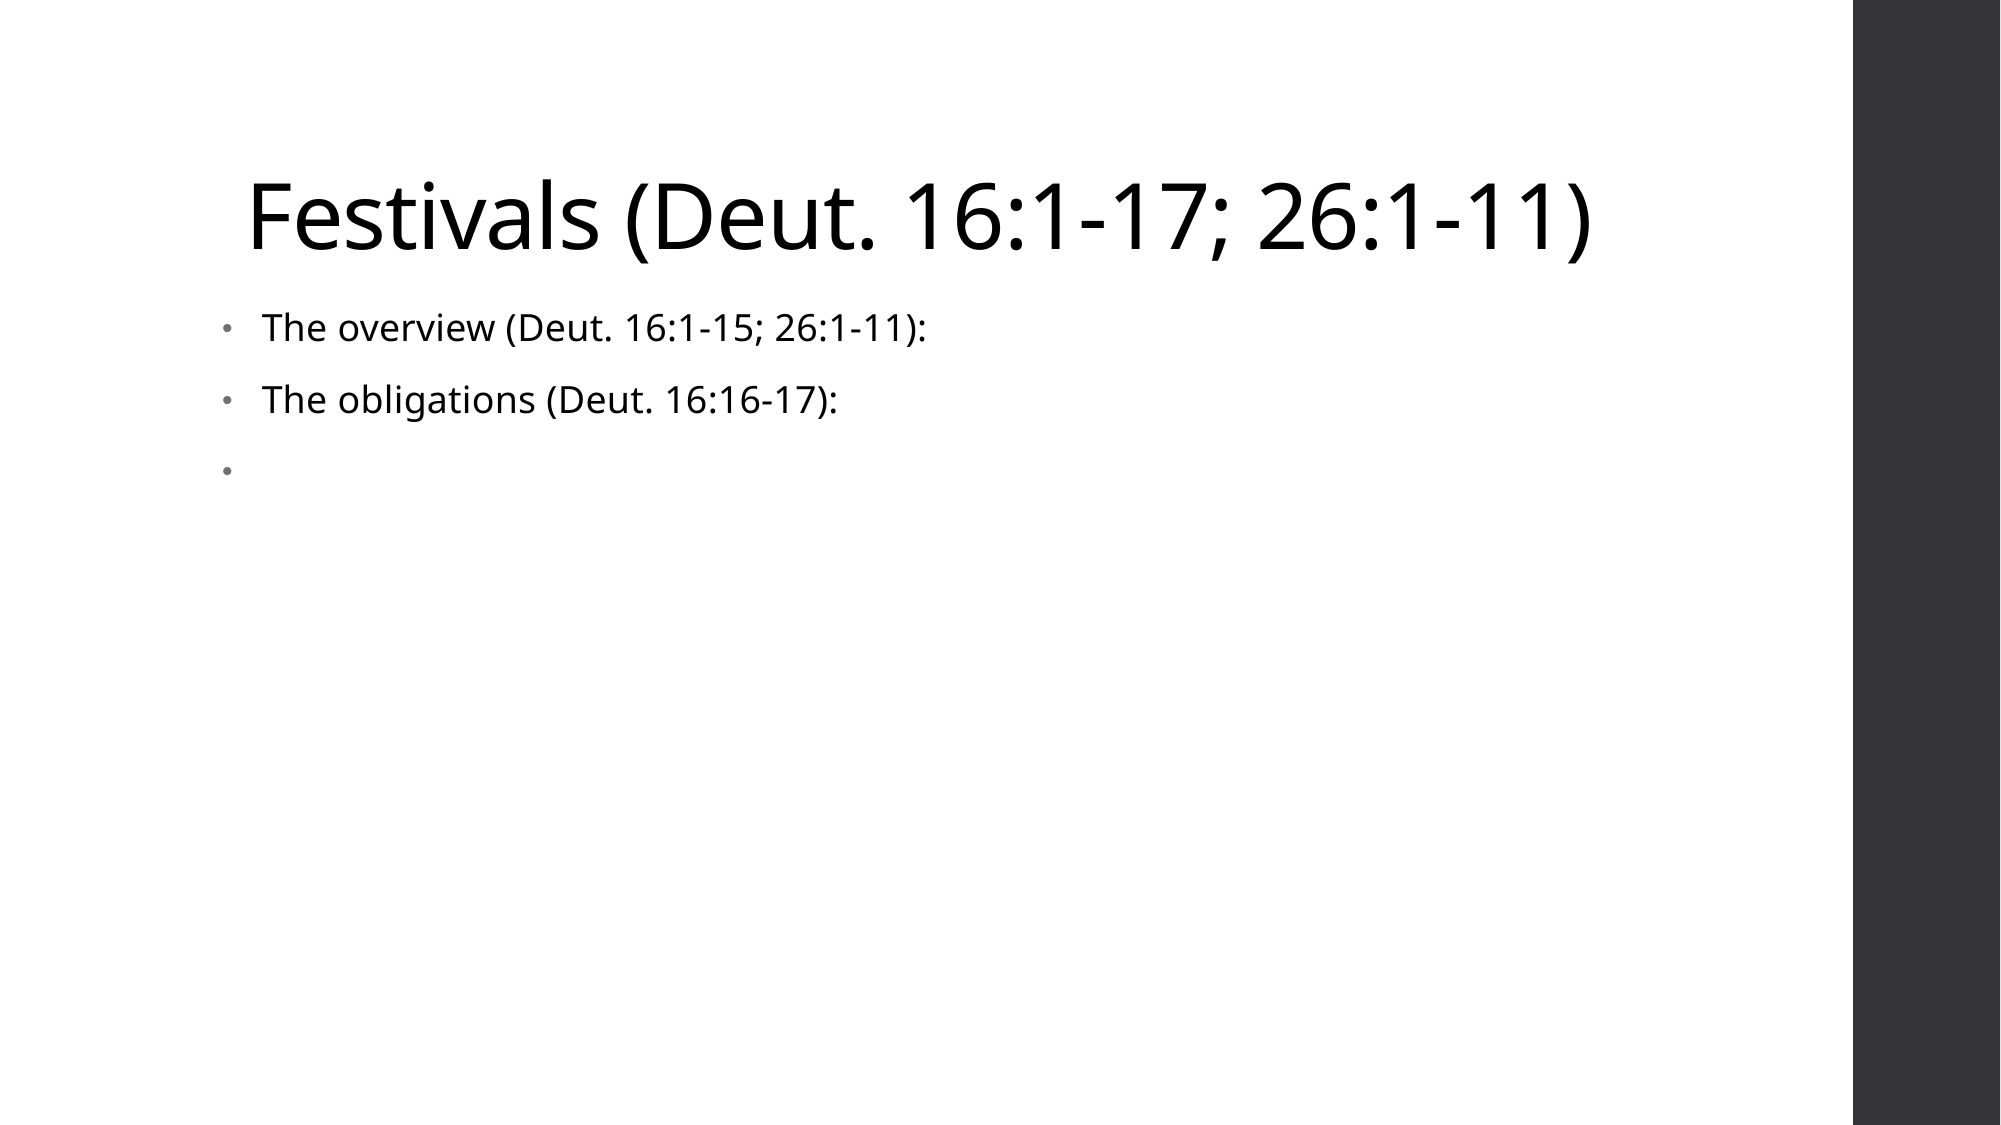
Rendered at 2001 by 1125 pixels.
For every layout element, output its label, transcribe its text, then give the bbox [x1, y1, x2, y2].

title Festivals (Deut. 16:1-17; 26:1-11) [206, 60, 1797, 278]
list The overview (Deut. 16:1-15; 26:1-11): The obligations (Deut. 16:16-17): [206, 299, 1617, 1014]
